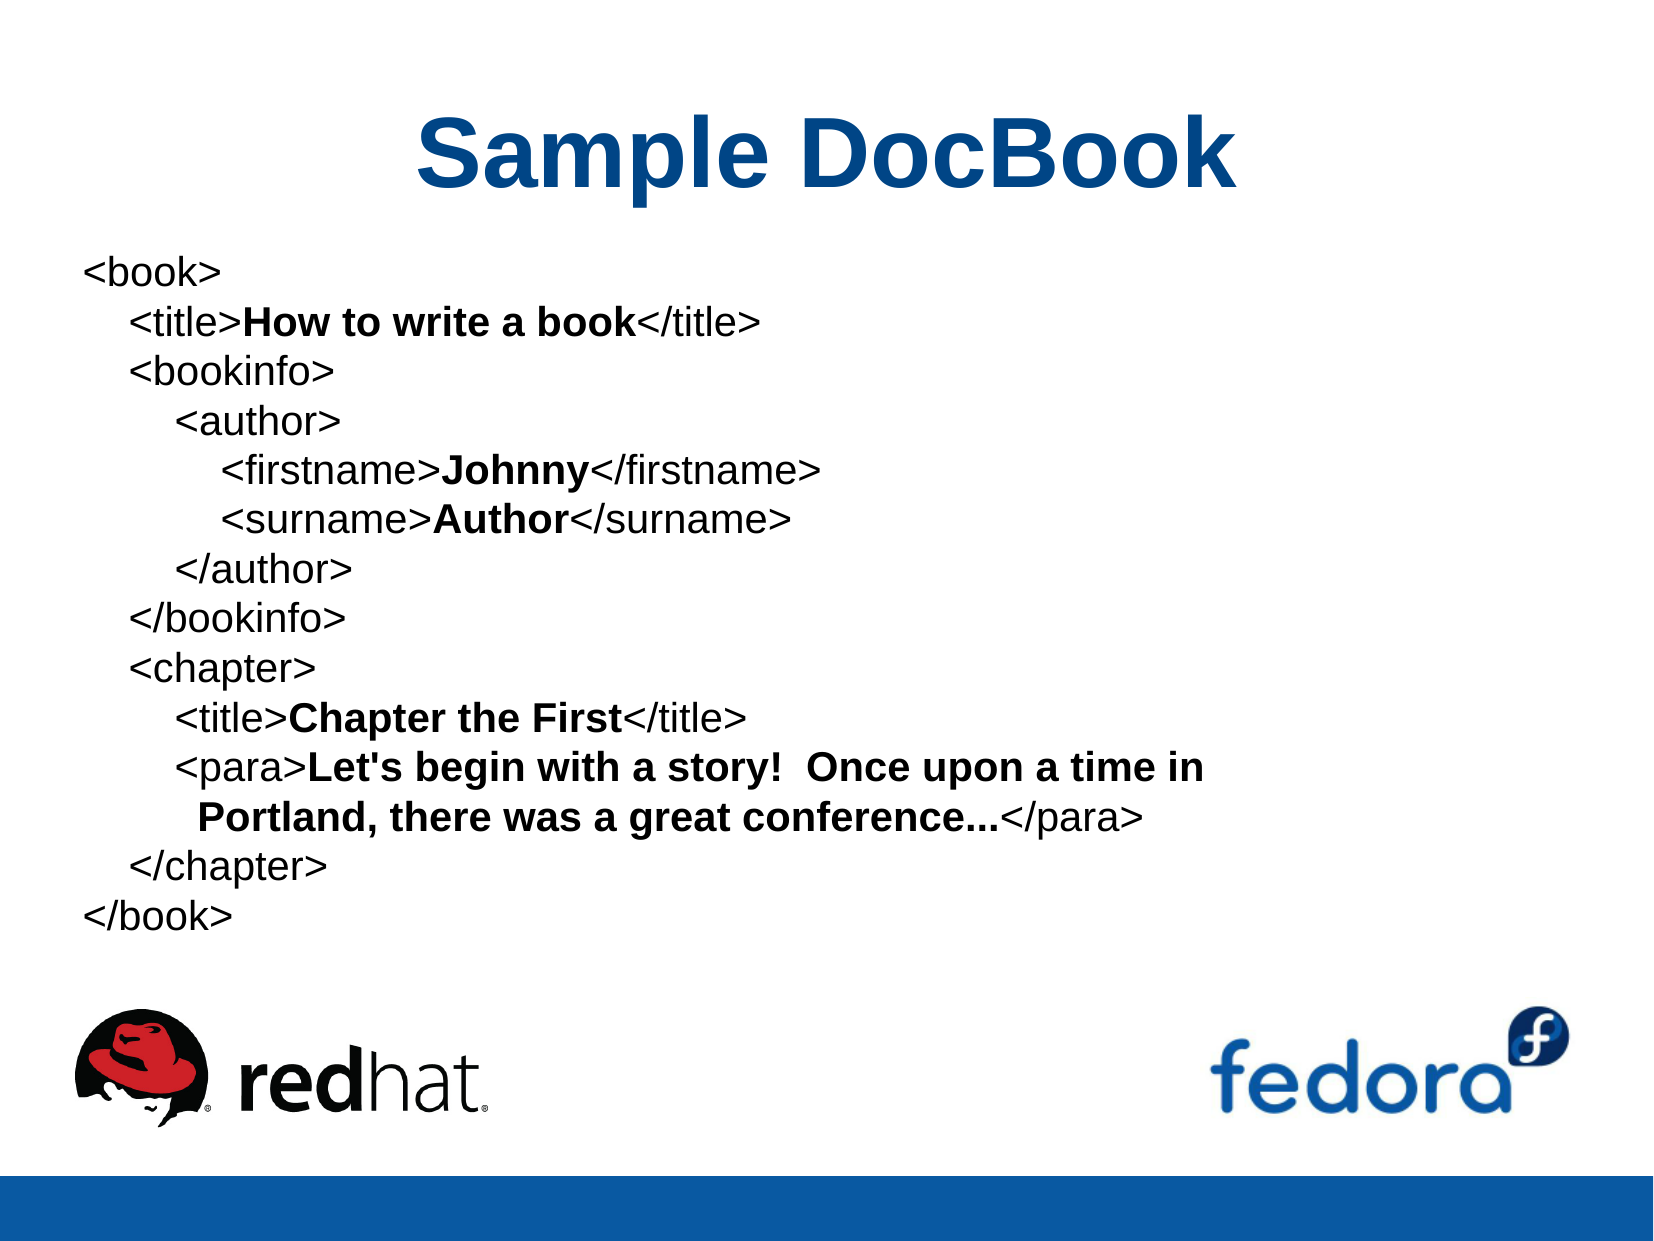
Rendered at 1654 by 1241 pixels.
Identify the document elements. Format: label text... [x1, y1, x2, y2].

title Sample DocBook [82, 49, 1571, 248]
picture [75, 1009, 488, 1142]
picture [0, 1176, 1654, 1241]
picture [1200, 997, 1576, 1125]
list <book> <title>How to write a book</title> <bookinfo> <author> <firstname>Johnny</firstname> <surname>Author</surname> </author> </bookinfo> <chapter> <title>Chapter the First</title> <para>Let's begin with a story! Once upon a time in Portland, there was a great conference...</para> </chapter> </book> [82, 248, 1571, 1068]
